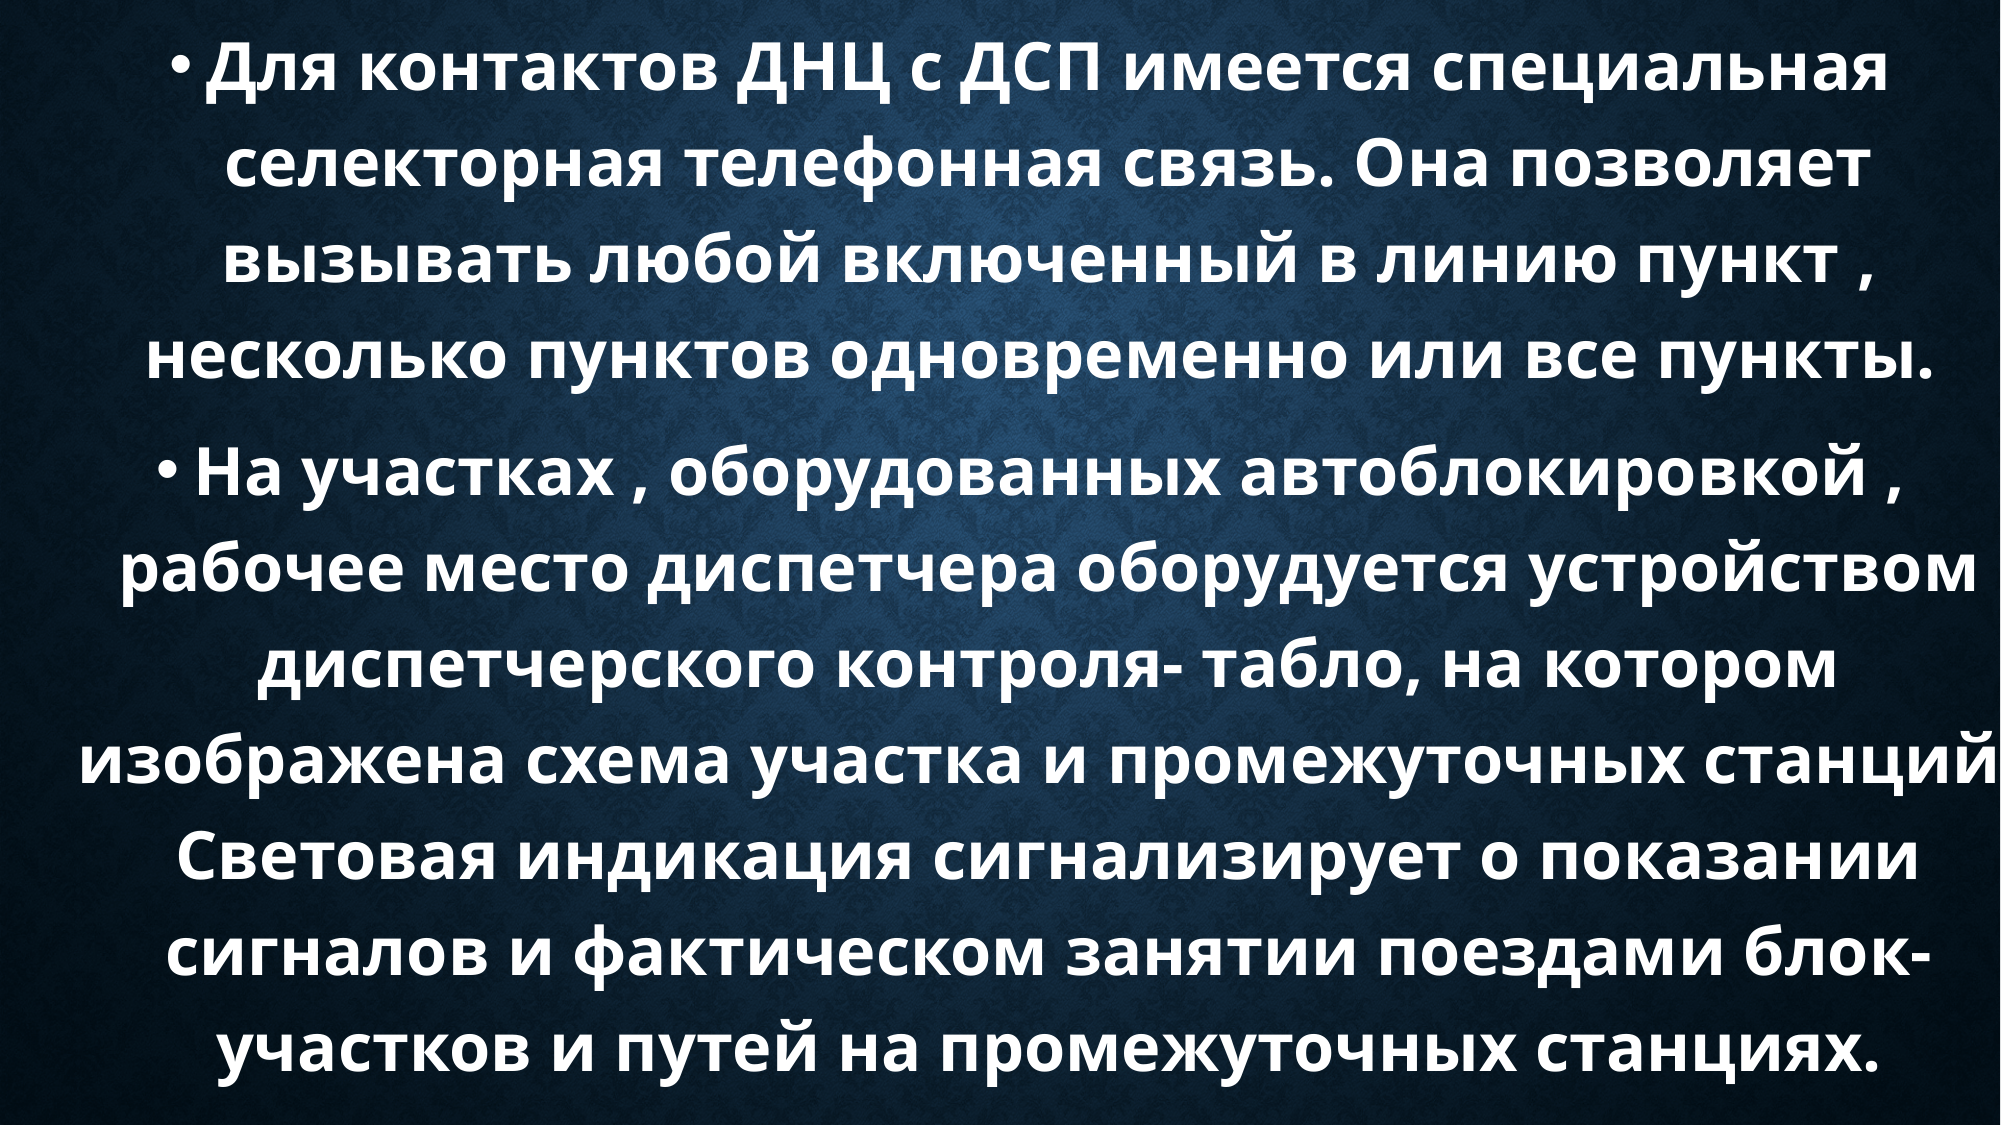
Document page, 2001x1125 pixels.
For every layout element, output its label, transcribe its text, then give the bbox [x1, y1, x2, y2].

list Для контактов ДНЦ с ДСП имеется специальная селекторная телефонная связь. Она позволяет вызывать любой включенный в линию пункт , несколько пунктов одновременно или все пункты. На участках , оборудованных автоблокировкой , рабочее место диспетчера оборудуется устройством диспетчерского контроля- табло, на котором изображена схема участка и промежуточных станций. Световая индикация сигнализирует о показании сигналов и фактическом занятии поездами блок-участков и путей на промежуточных станциях. [0, 0, 2000, 1125]
